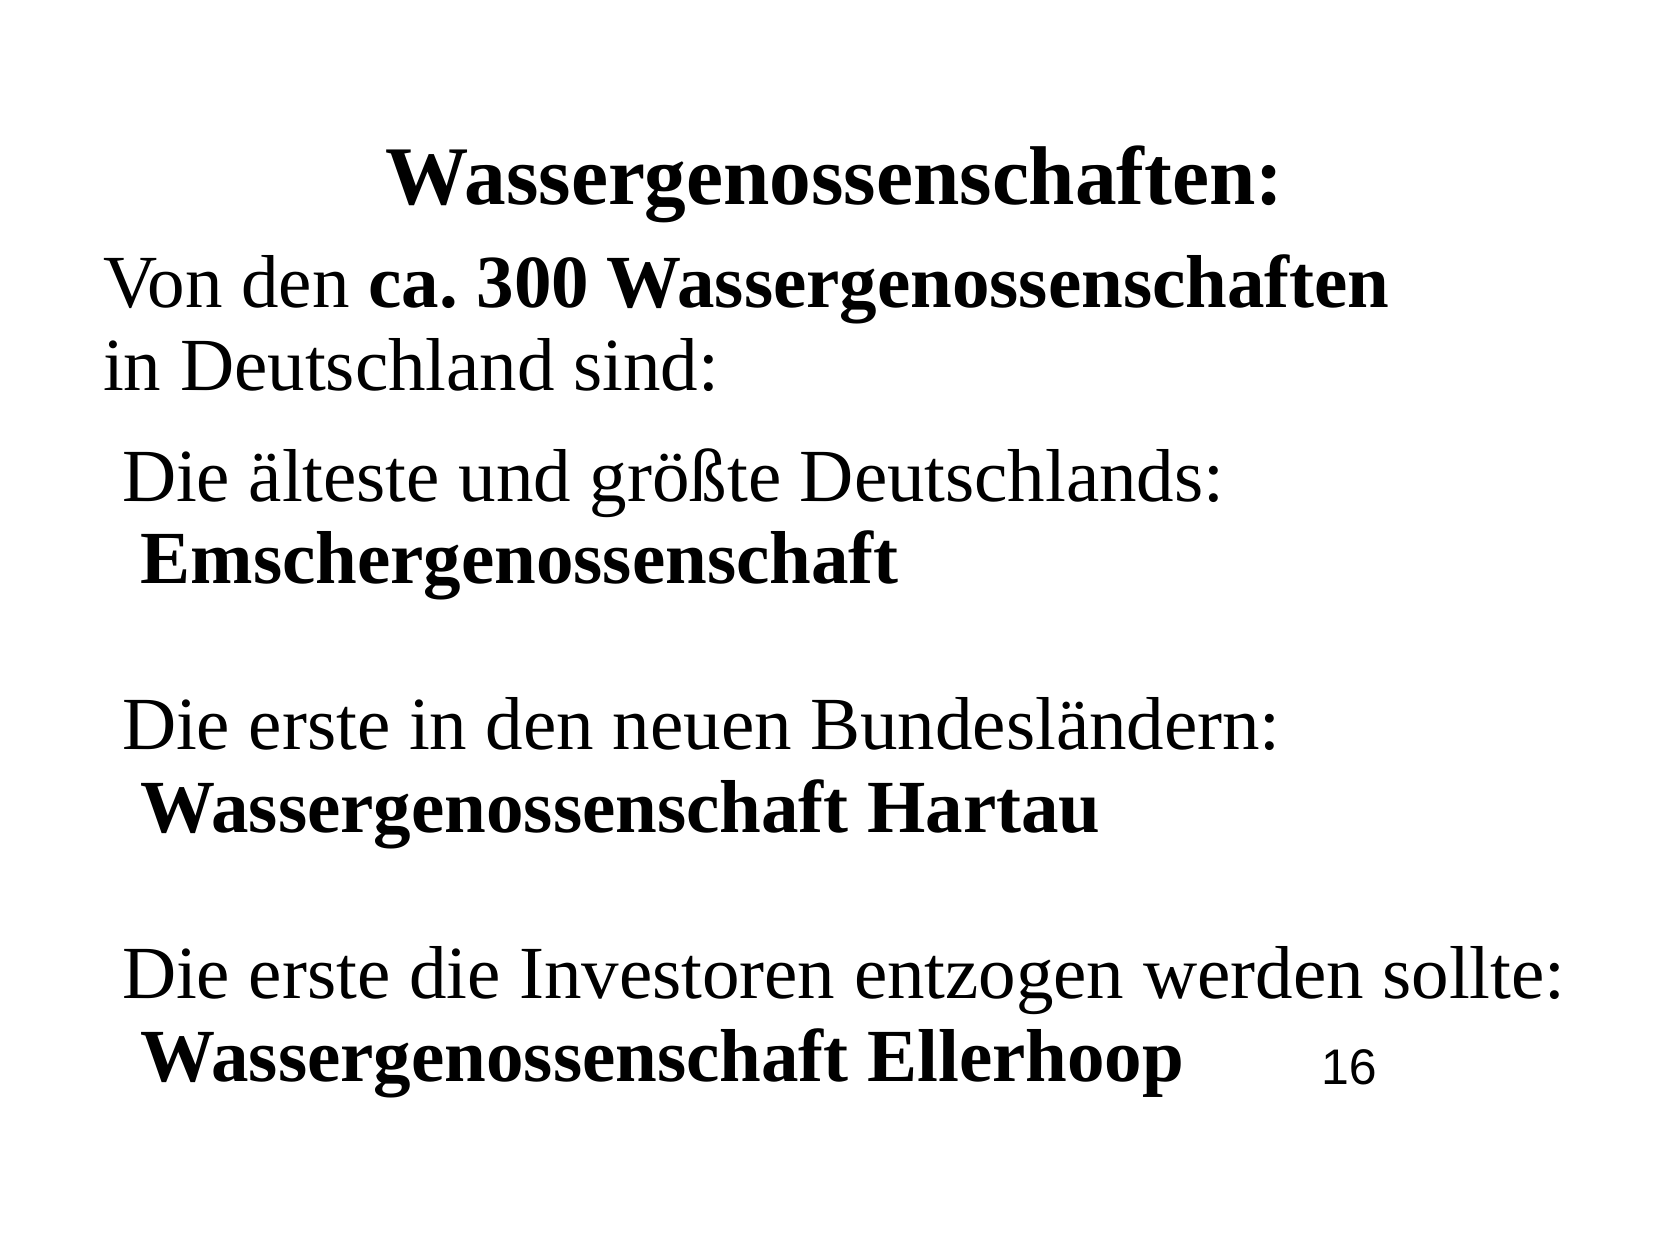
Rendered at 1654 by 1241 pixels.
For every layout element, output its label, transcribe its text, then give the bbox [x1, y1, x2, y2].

text_box Wassergenossenschaften: Von den ca. 300 Wassergenossenschaften in Deutschland sind: Die älteste und größte Deutschlands: Emschergenossenschaft Die erste in den neuen Bundesländern: Wassergenossenschaft Hartau Die erste die Investoren entzogen werden sollte: Wassergenossenschaft Ellerhoop [88, 123, 1582, 1106]
text_box <Nummer> [1306, 1031, 1587, 1108]
